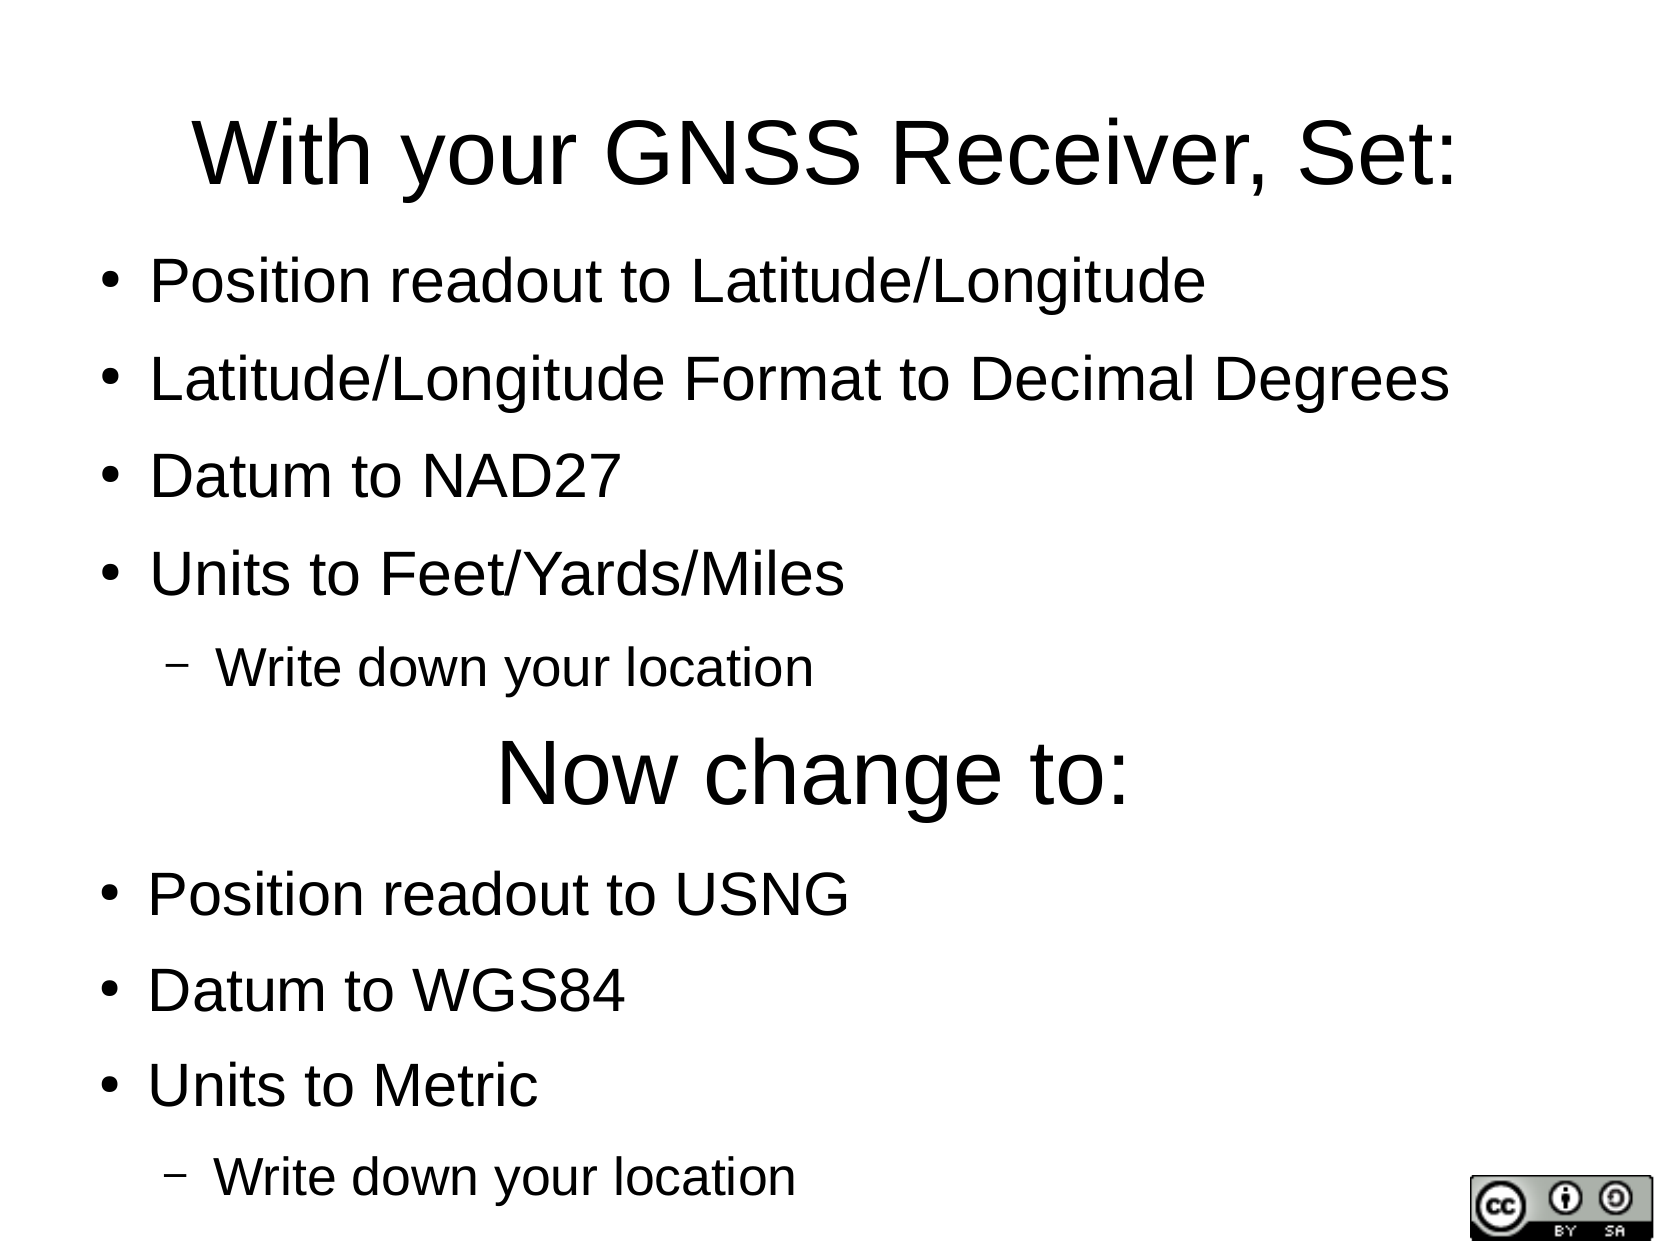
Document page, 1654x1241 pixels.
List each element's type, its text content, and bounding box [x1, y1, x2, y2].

title With your GNSS Receiver, Set: [82, 56, 1571, 245]
picture [1470, 1175, 1654, 1241]
list Position readout to Latitude/Longitude Latitude/Longitude Format to Decimal Degrees Datum to NAD27 Units to Feet/Yards/Miles Write down your location [82, 245, 1571, 676]
title Now change to: [82, 676, 1571, 870]
list Position readout to USNG Datum to WGS84 Units to Metric Write down your location [82, 870, 1571, 1209]
